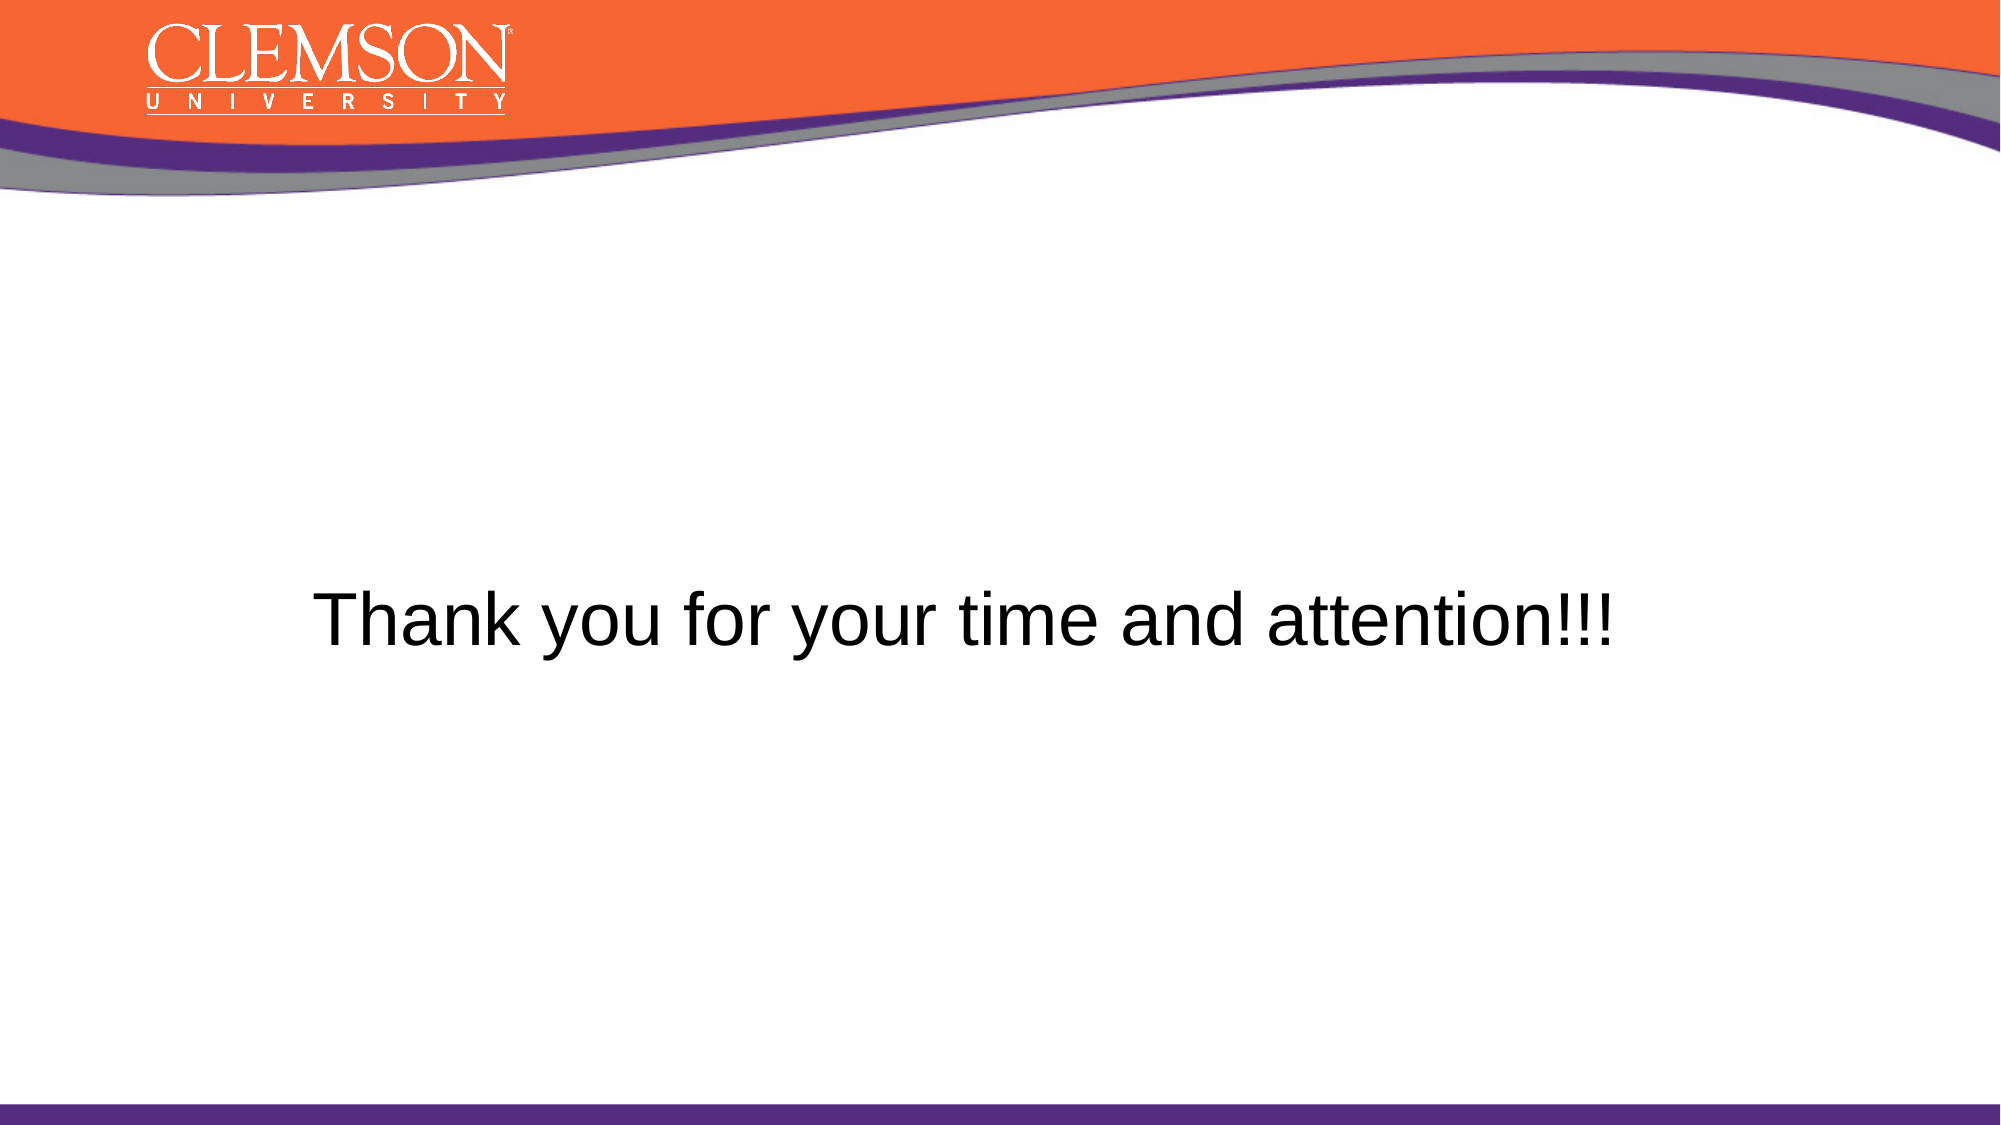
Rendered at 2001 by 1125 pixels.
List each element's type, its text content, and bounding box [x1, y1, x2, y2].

picture [146, 23, 513, 115]
text_box Thank you for your time and attention!!! [297, 562, 1646, 669]
